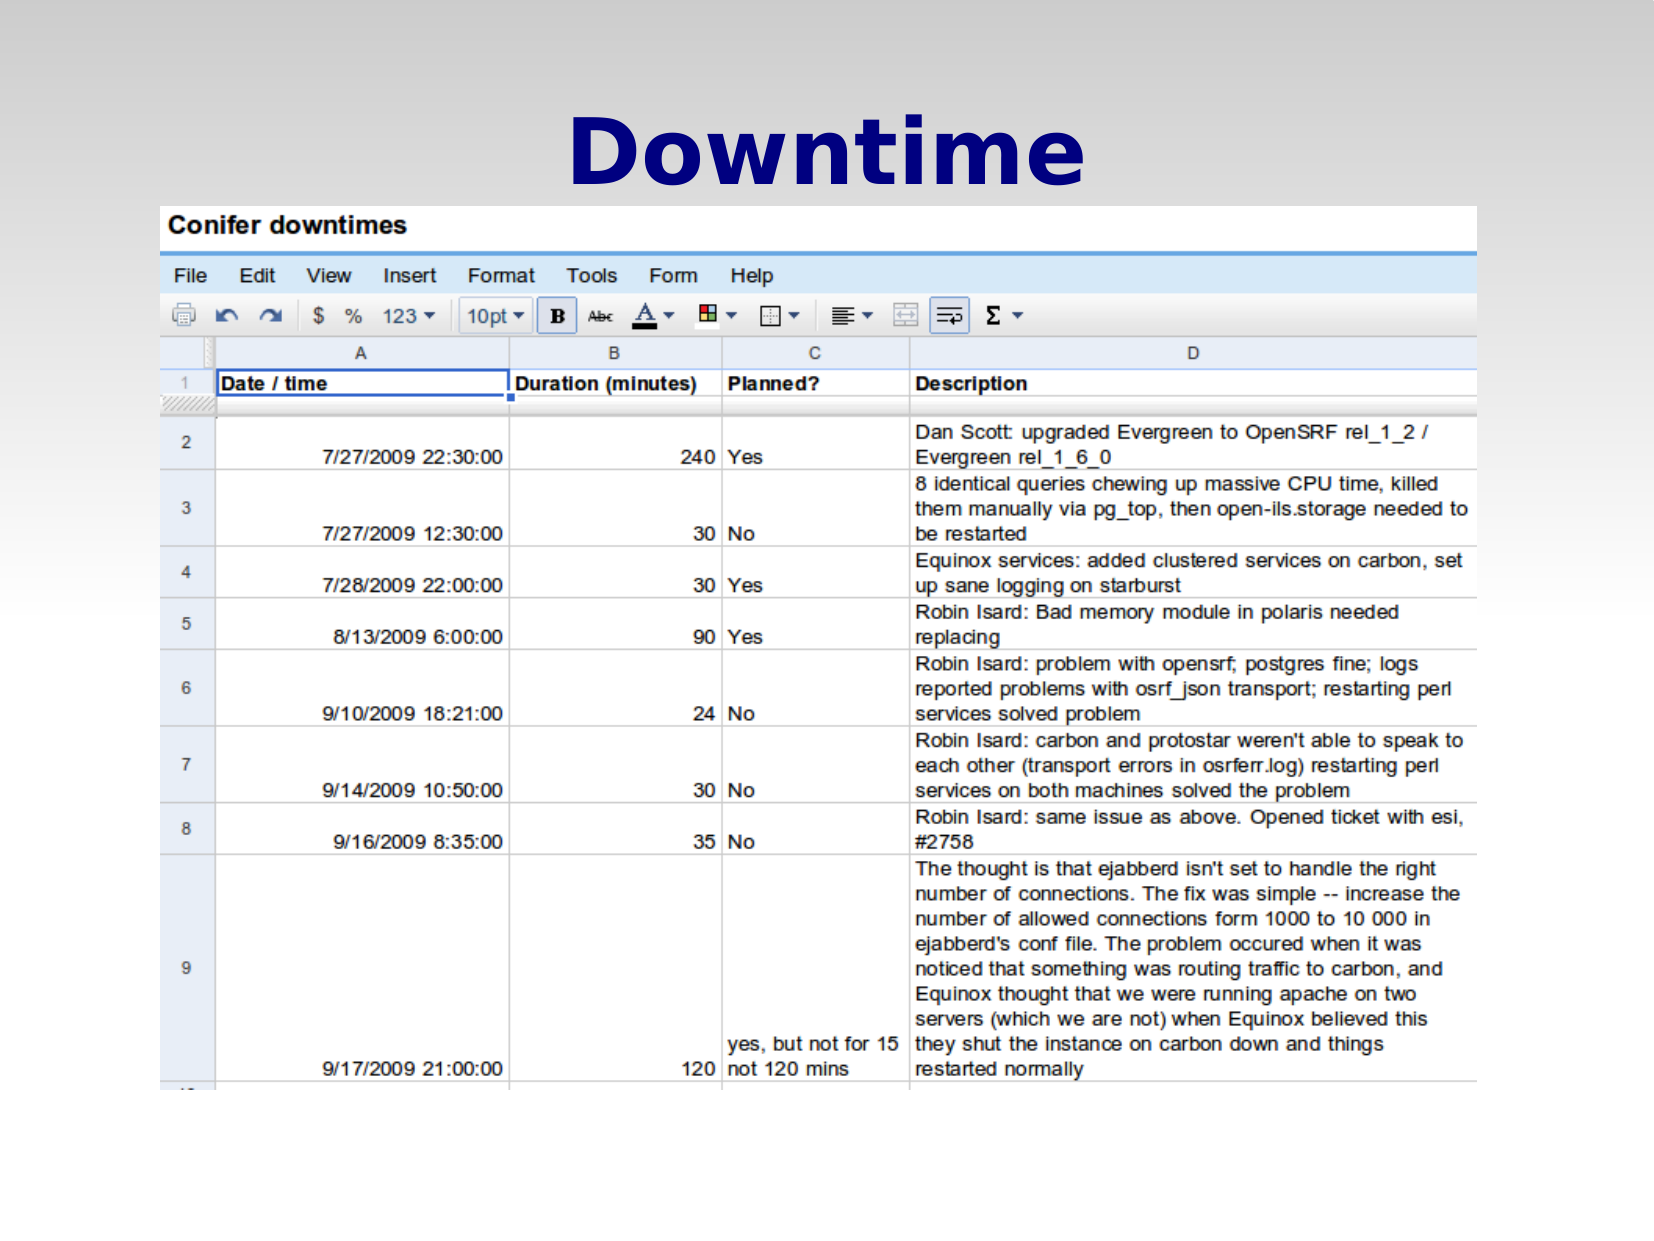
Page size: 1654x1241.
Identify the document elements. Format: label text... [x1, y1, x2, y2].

title Downtime [82, 49, 1571, 257]
picture [160, 206, 1477, 1090]
